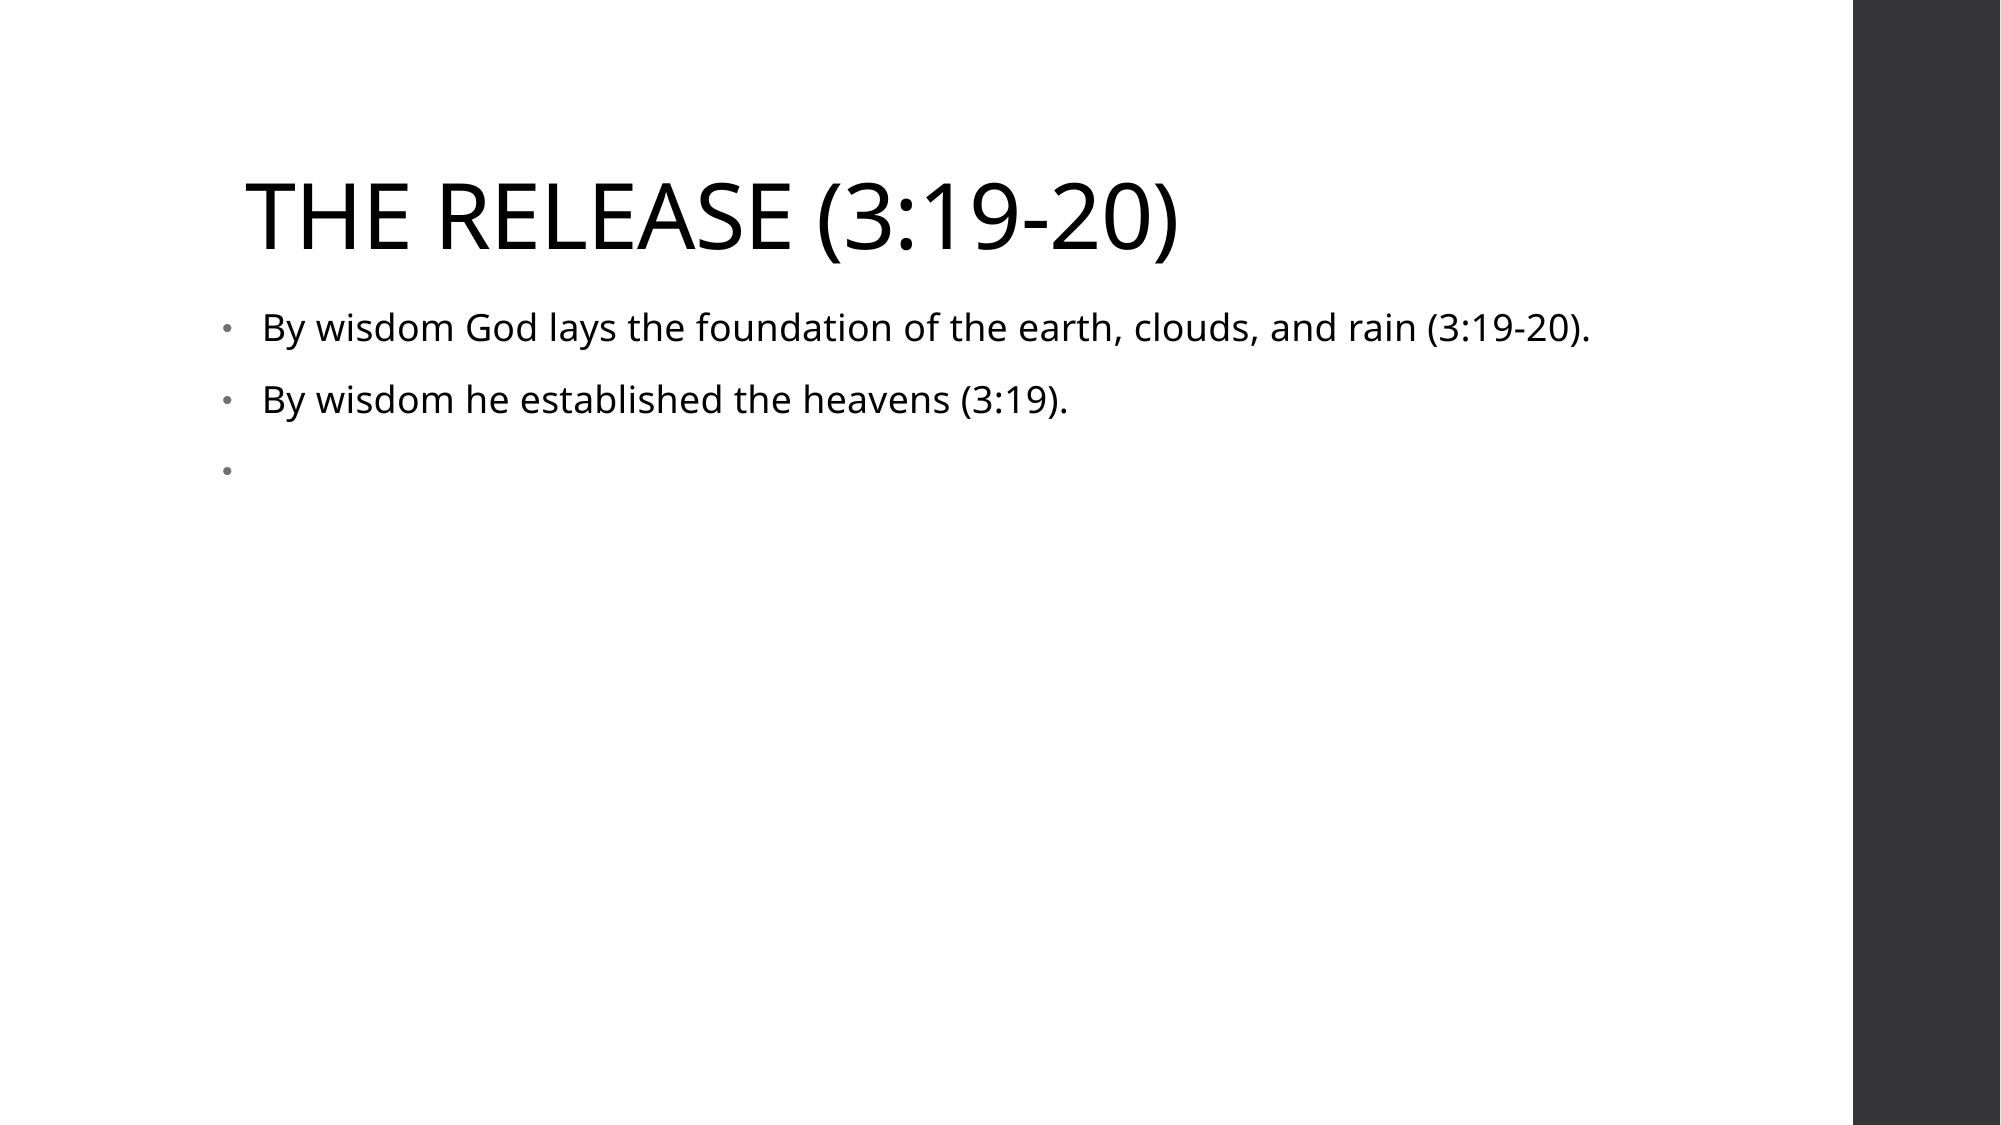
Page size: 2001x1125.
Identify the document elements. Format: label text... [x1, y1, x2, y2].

title THE RELEASE (3:19-20) [206, 60, 1797, 278]
list By wisdom God lays the foundation of the earth, clouds, and rain (3:19-20). By wisdom he established the heavens (3:19). [206, 299, 1617, 1014]
